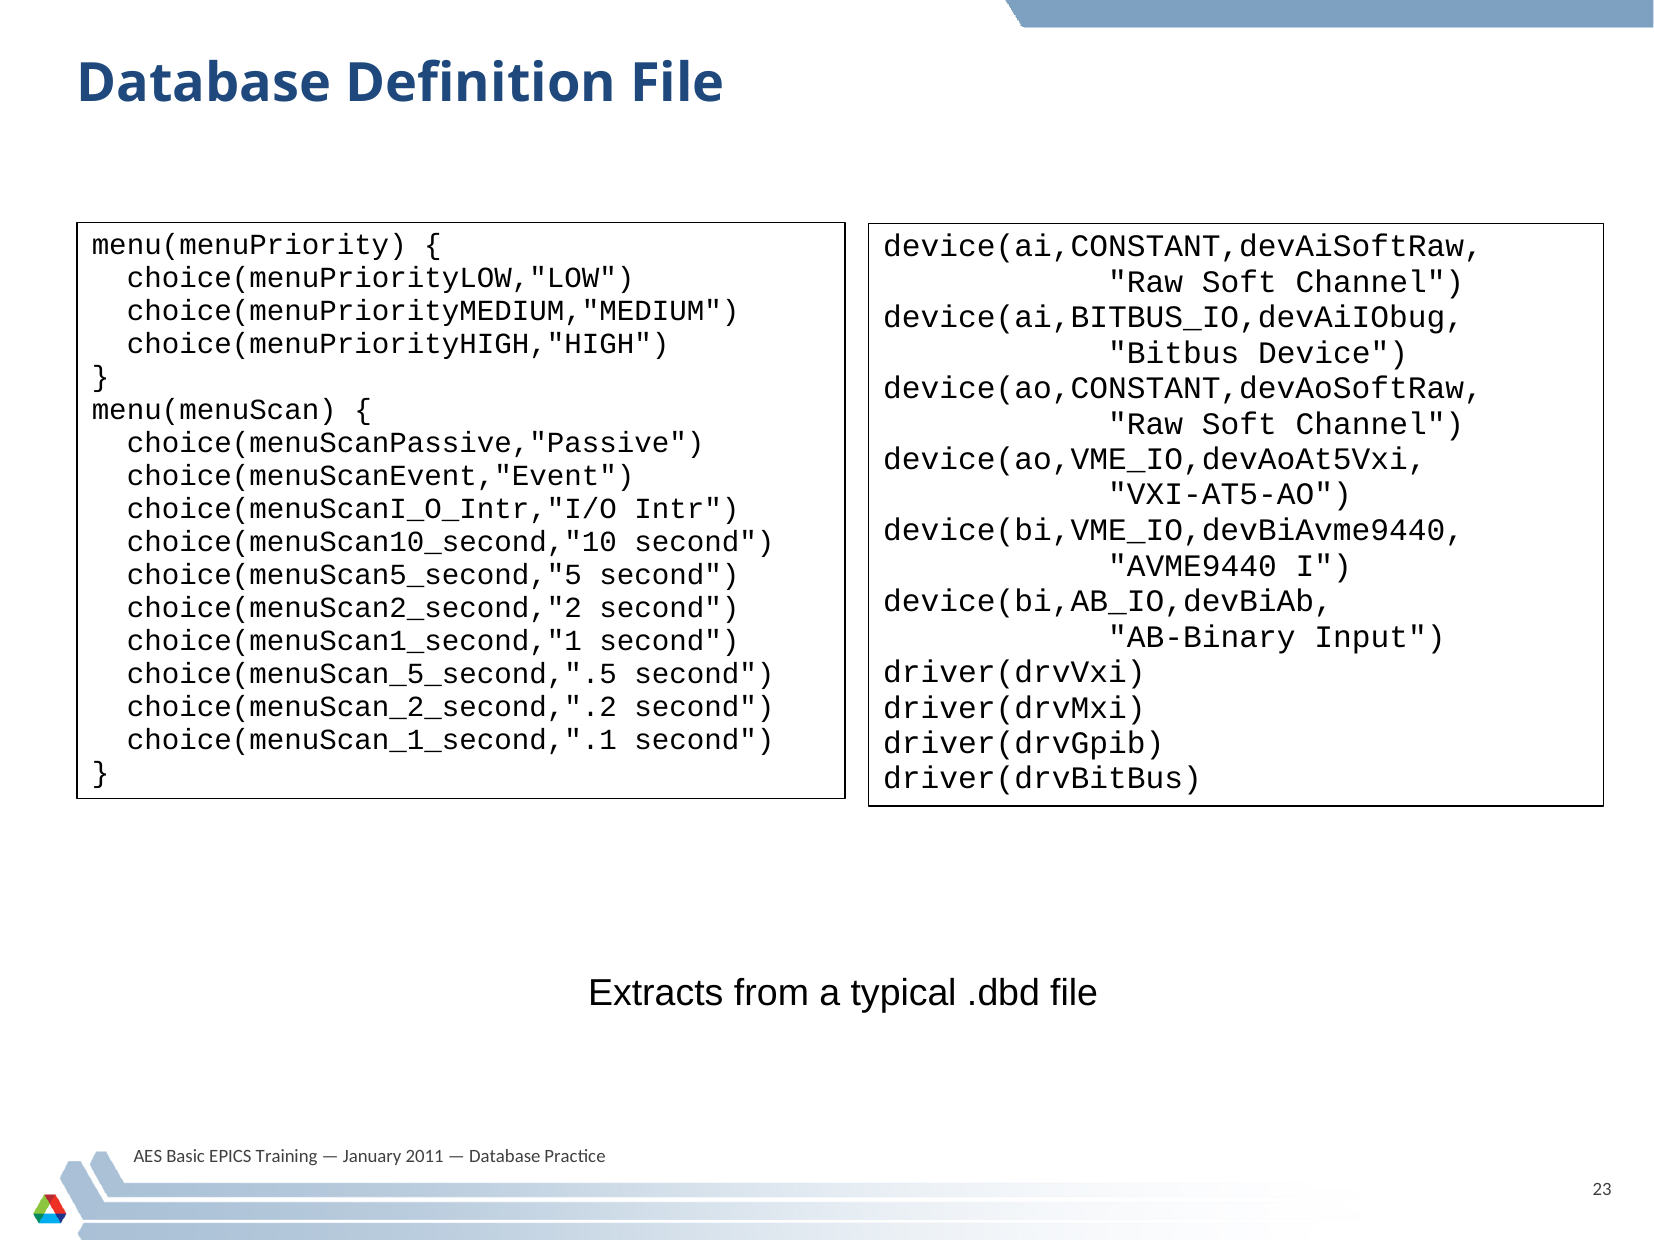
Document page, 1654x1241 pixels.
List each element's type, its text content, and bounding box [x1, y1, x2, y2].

title Database Definition File [61, 51, 1500, 123]
picture [0, 0, 1654, 29]
text_box Extracts from a typical .dbd file [81, 953, 1605, 1021]
picture [0, 1143, 1654, 1240]
text_box menu(menuPriority) { choice(menuPriorityLOW,"LOW") choice(menuPriorityMEDIUM,"MEDIUM") choice(menuPriorityHIGH,"HIGH") } menu(menuScan) { choice(menuScanPassive,"Passive") choice(menuScanEvent,"Event") choice(menuScanI_O_Intr,"I/O Intr") choice(menuScan10_second,"10 second") choice(menuScan5_second,"5 second") choice(menuScan2_second,"2 second") choice(menuScan1_second,"1 second") choice(menuScan_5_second,".5 second") choice(menuScan_2_second,".2 second") choice(menuScan_1_second,".1 second") } [77, 222, 846, 799]
text_box device(ai,CONSTANT,devAiSoftRaw, "Raw Soft Channel") device(ai,BITBUS_IO,devAiIObug, "Bitbus Device") device(ao,CONSTANT,devAoSoftRaw, "Raw Soft Channel") device(ao,VME_IO,devAoAt5Vxi, "VXI-AT5-AO") device(bi,VME_IO,devBiAvme9440, "AVME9440 I") device(bi,AB_IO,devBiAb, "AB-Binary Input") driver(drvVxi) driver(drvMxi) driver(drvGpib) driver(drvBitBus) [868, 223, 1604, 806]
